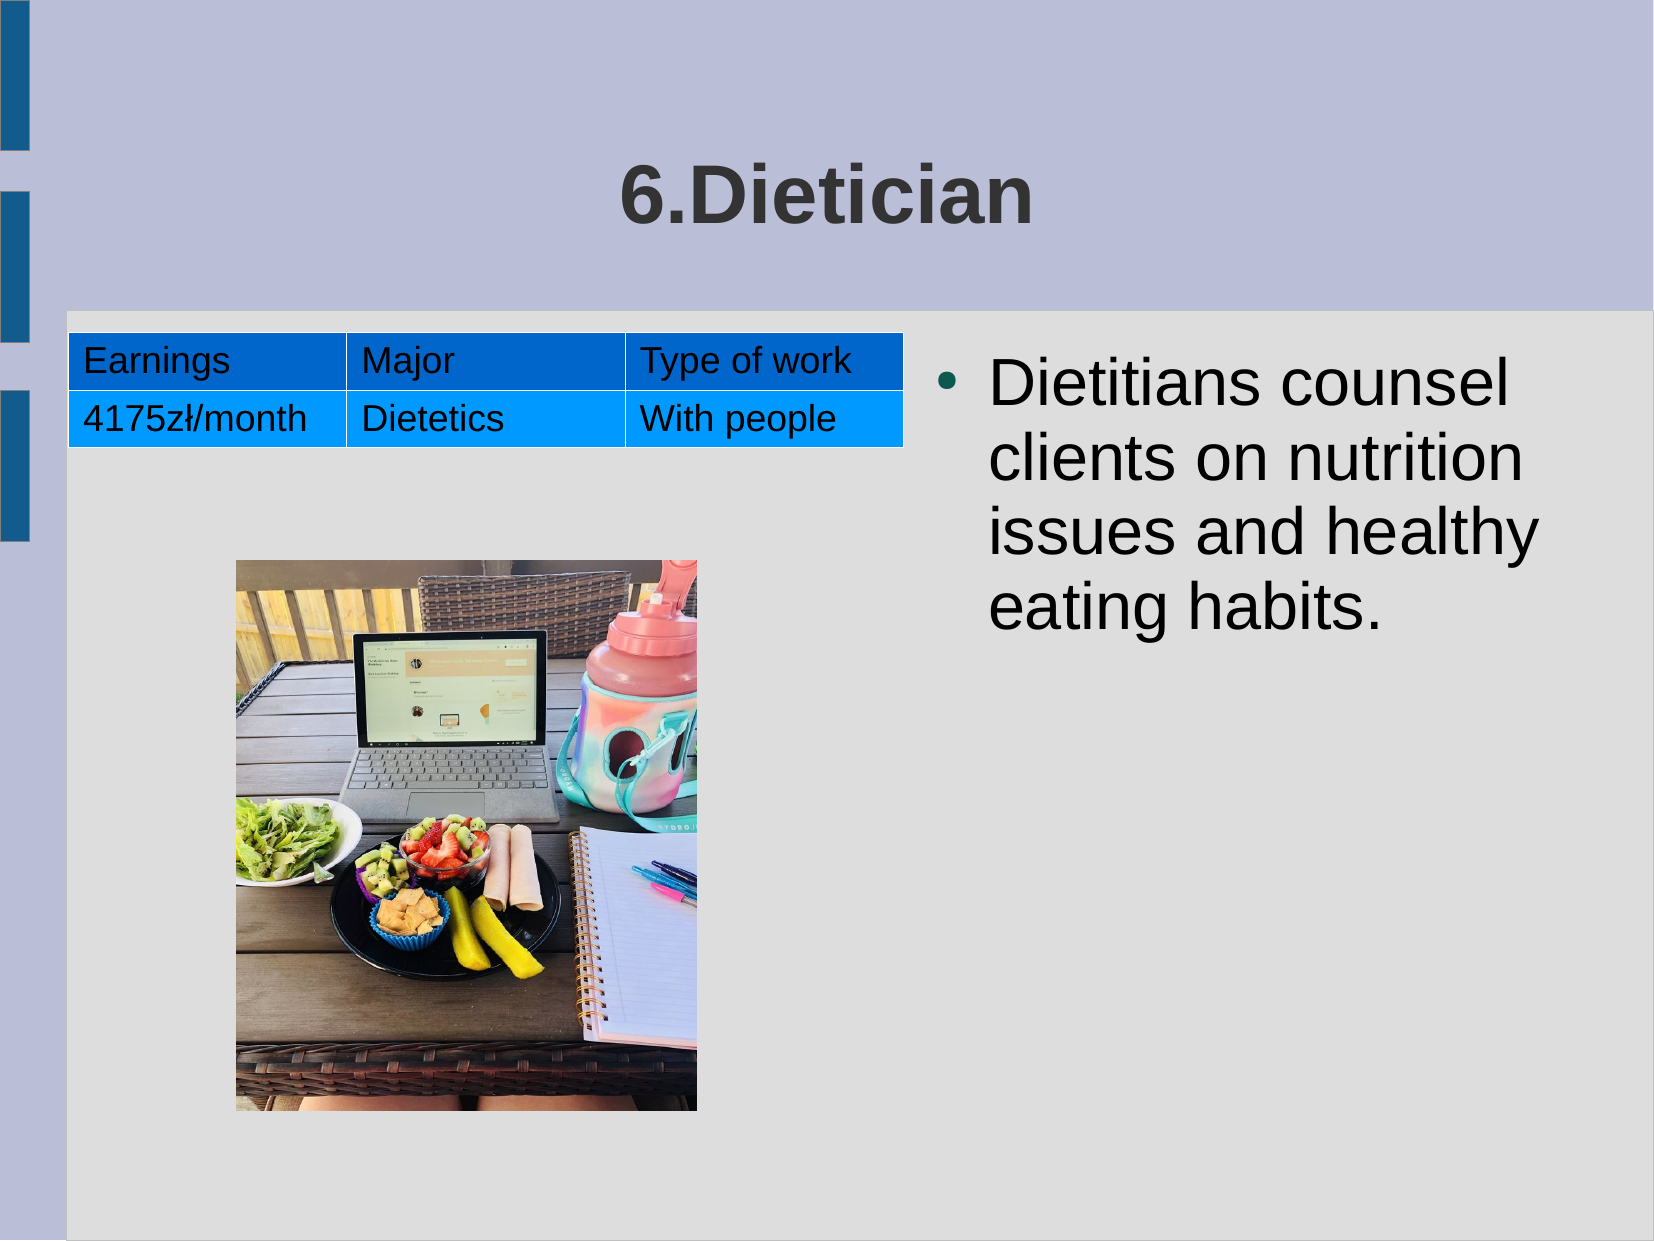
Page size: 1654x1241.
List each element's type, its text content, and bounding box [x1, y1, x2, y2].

picture [236, 560, 697, 1111]
table_header Major [347, 333, 625, 390]
table_cell 4175zł/month [69, 391, 346, 447]
table_header Type of work [626, 333, 903, 390]
table_header Earnings [69, 333, 346, 390]
title 6.Dietician [121, 91, 1534, 299]
table_cell Dietetics [347, 391, 625, 447]
list Dietitians counsel clients on nutrition issues and healthy eating habits. [917, 344, 1607, 1126]
table_cell With people [626, 391, 903, 447]
